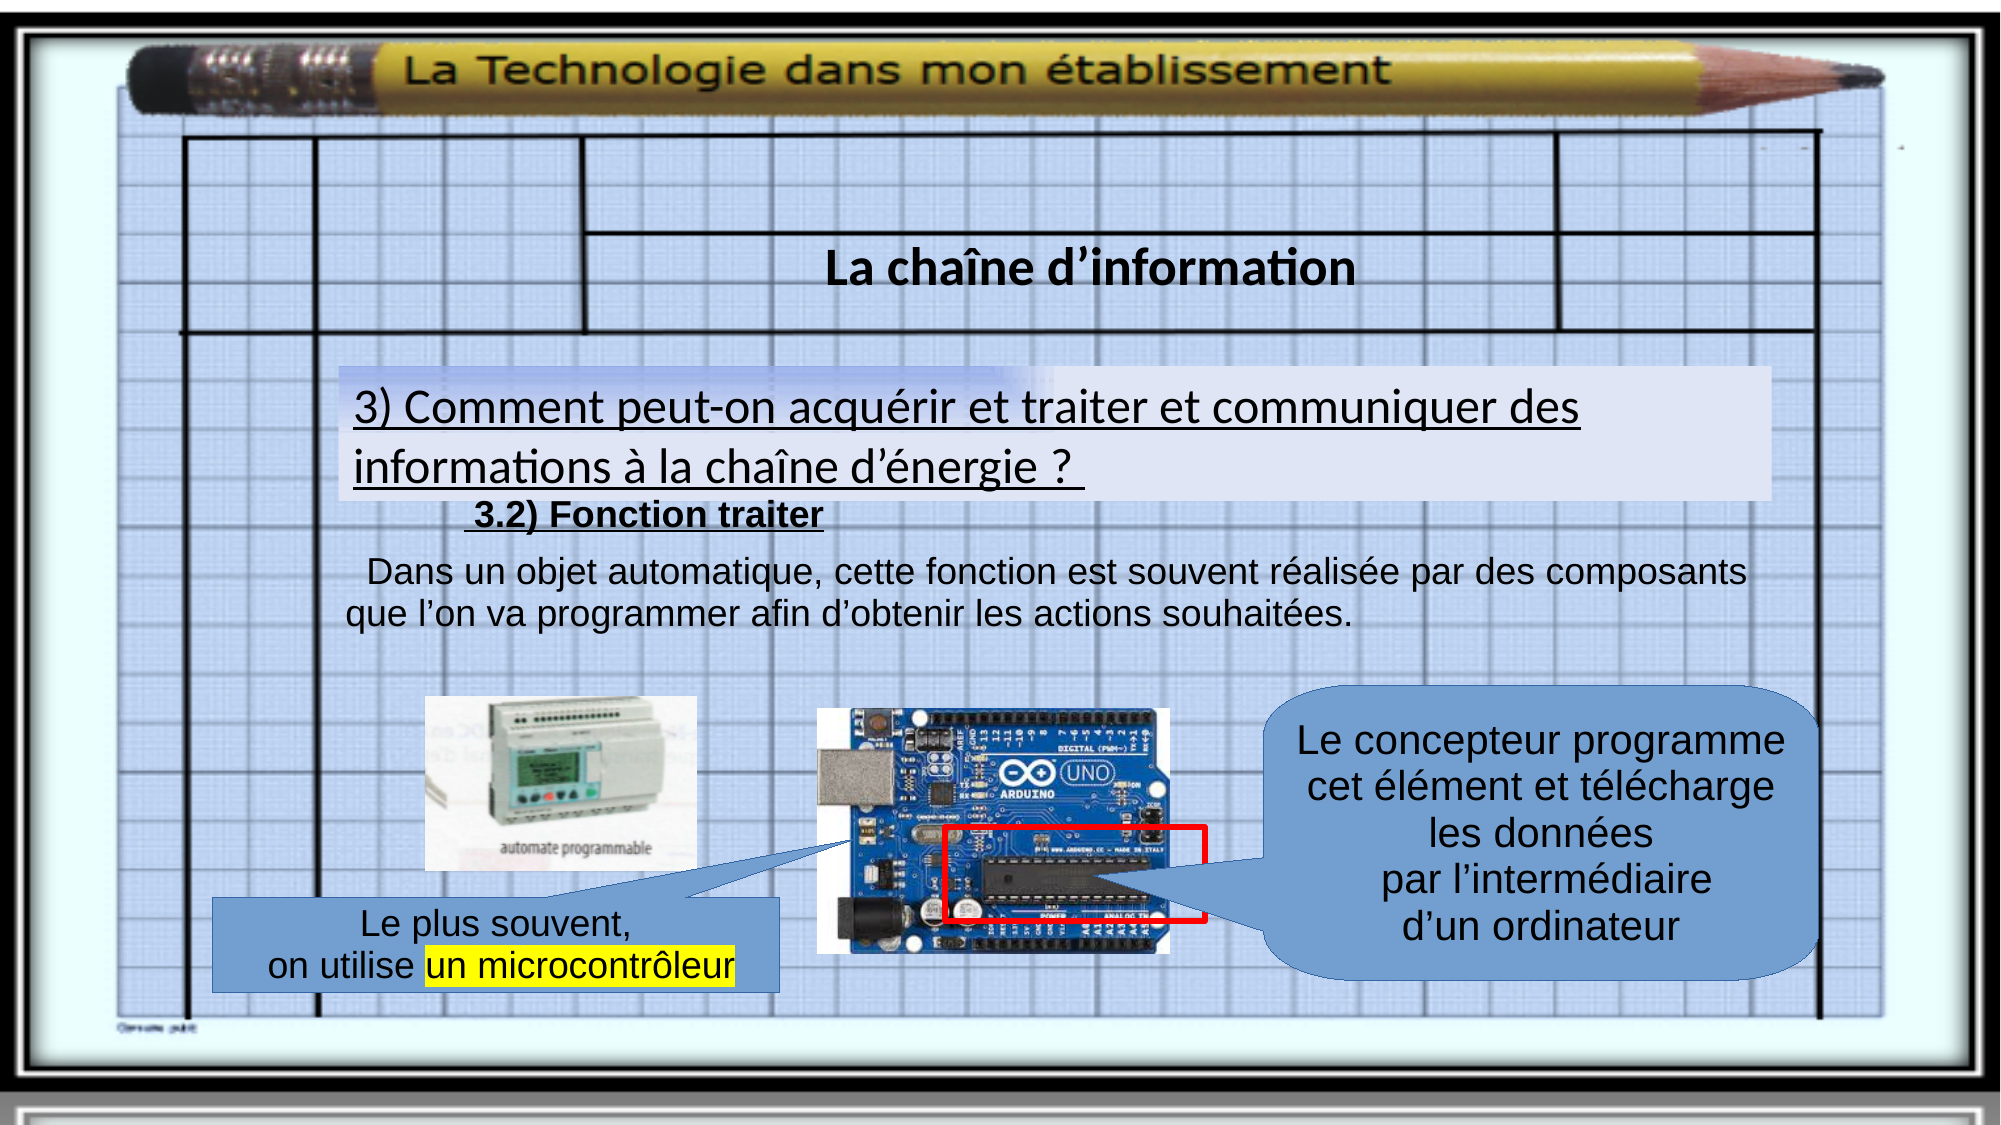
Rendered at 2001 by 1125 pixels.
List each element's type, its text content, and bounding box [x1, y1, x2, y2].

text_box Le concepteur programme cet élément et télécharge les données par l’intermédiaire d’un ordinateur [1093, 685, 1819, 981]
text_box Dans un objet automatique, cette fonction est souvent réalisée par des composants que l’on va programmer afin d’obtenir les actions souhaitées. [330, 543, 1784, 643]
text_box La chaîne d’information [506, 224, 1677, 304]
text_box Le plus souvent, on utilise un microcontrôleur [212, 839, 855, 993]
text_box 3.2) Fonction traiter [448, 486, 1111, 543]
picture [0, 0, 2001, 1125]
text_box 3) Comment peut-on acquérir et traiter et communiquer des informations à la chaîne d’énergie ? [339, 366, 1772, 501]
